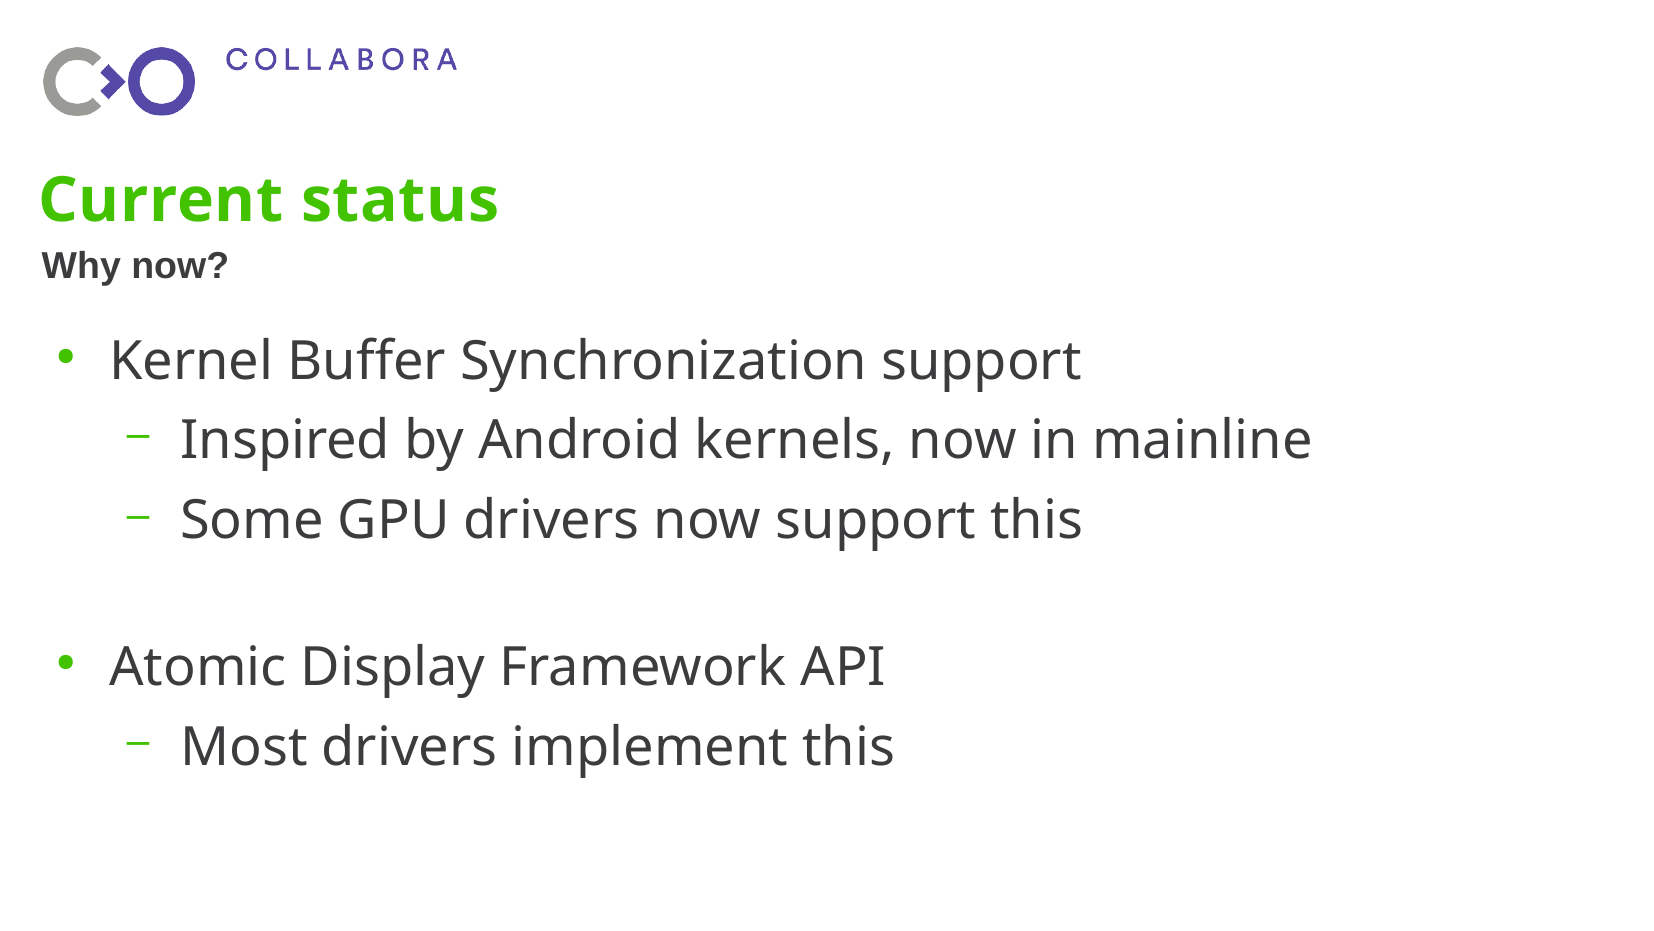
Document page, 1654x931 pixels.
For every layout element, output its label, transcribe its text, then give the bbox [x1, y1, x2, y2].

text_box Why now? [41, 240, 1614, 290]
picture [43, 47, 457, 116]
list Kernel Buffer Synchronization support Inspired by Android kernels, now in mainline Some GPU drivers now support this Atomic Display Framework API Most drivers implement this [38, 325, 1614, 581]
title Current status [38, 159, 1614, 216]
